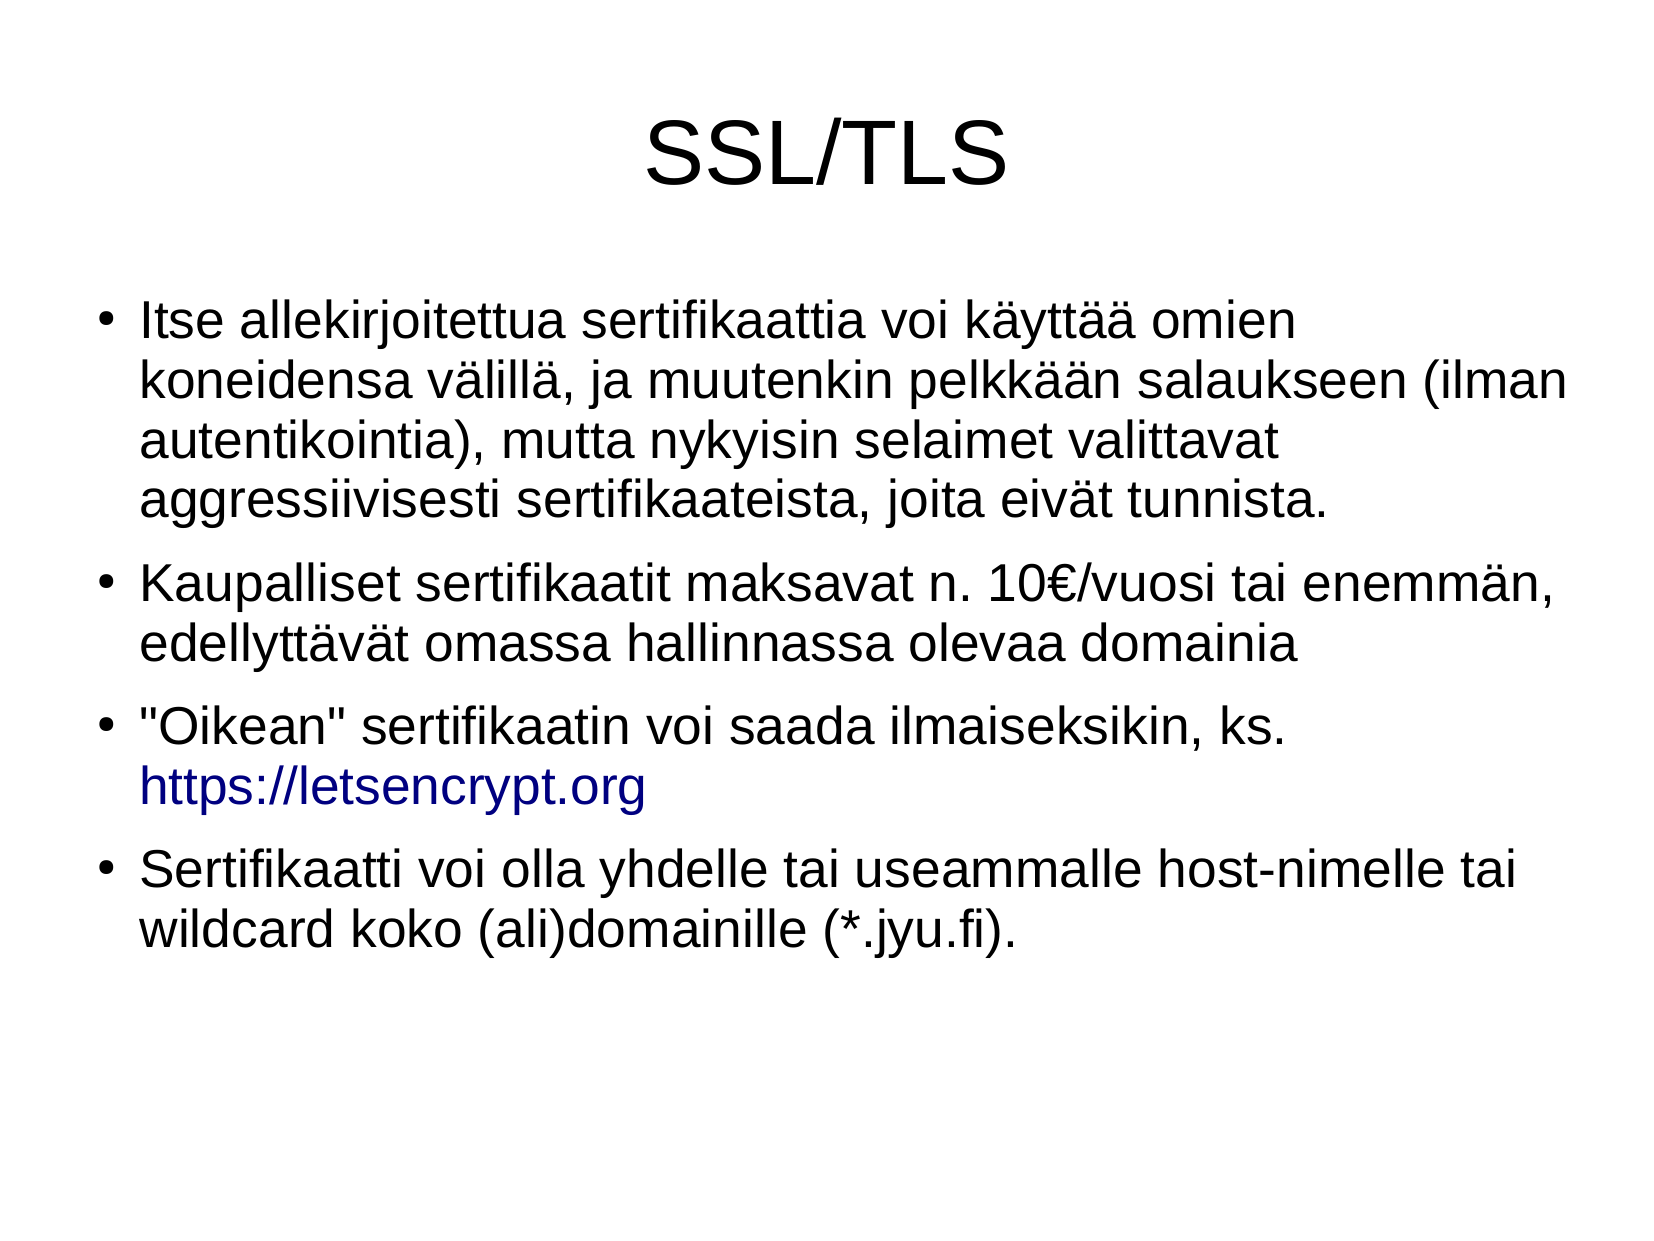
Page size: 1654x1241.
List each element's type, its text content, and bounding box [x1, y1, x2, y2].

list Itse allekirjoitettua sertifikaattia voi käyttää omien koneidensa välillä, ja muutenkin pelkkään salaukseen (ilman autentikointia), mutta nykyisin selaimet valittavat aggressiivisesti sertifikaateista, joita eivät tunnista. Kaupalliset sertifikaatit maksavat n. 10€/vuosi tai enemmän, edellyttävät omassa hallinnassa olevaa domainia "Oikean" sertifikaatin voi saada ilmaiseksikin, ks. https://letsencrypt.org Sertifikaatti voi olla yhdelle tai useammalle host-nimelle tai wildcard koko (ali)domainille (*.jyu.fi). [82, 290, 1571, 1010]
title SSL/TLS [82, 49, 1571, 257]
